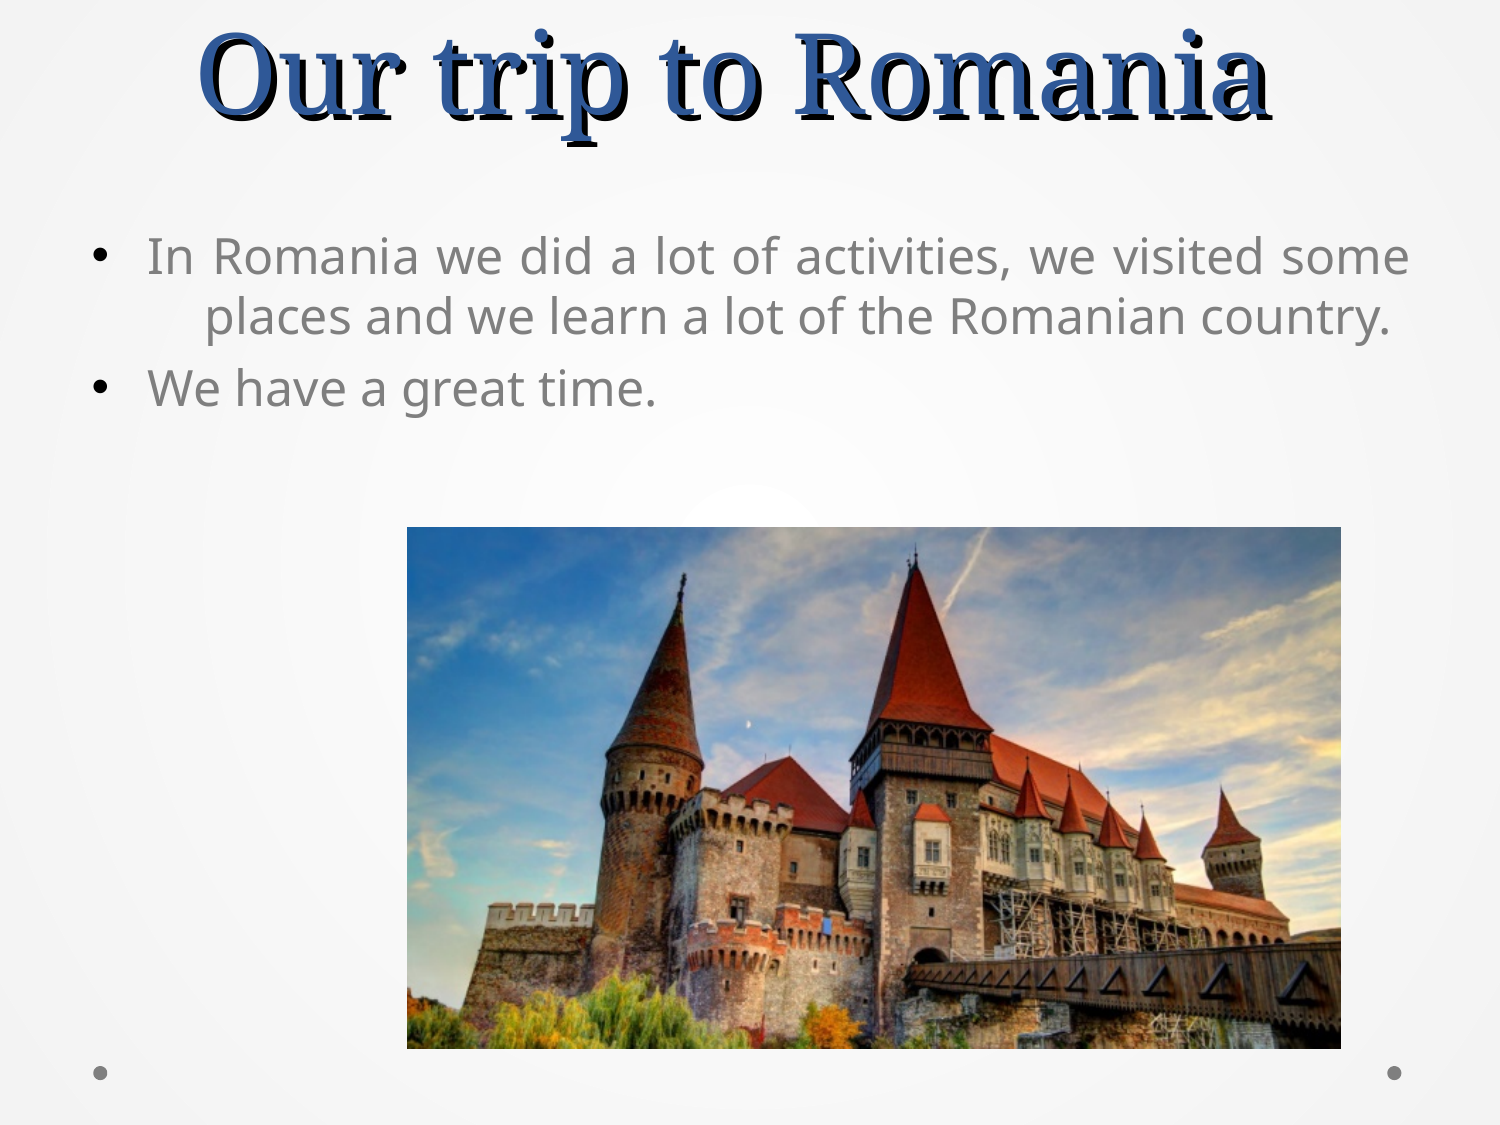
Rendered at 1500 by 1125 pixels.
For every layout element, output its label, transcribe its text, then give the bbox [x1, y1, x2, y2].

picture [407, 527, 1341, 1049]
list In Romania we did a lot of activities, we visited some places and we learn a lot of the Romanian country. We have a great time. [76, 144, 1427, 887]
title Our trip to Romania [53, 0, 1414, 145]
